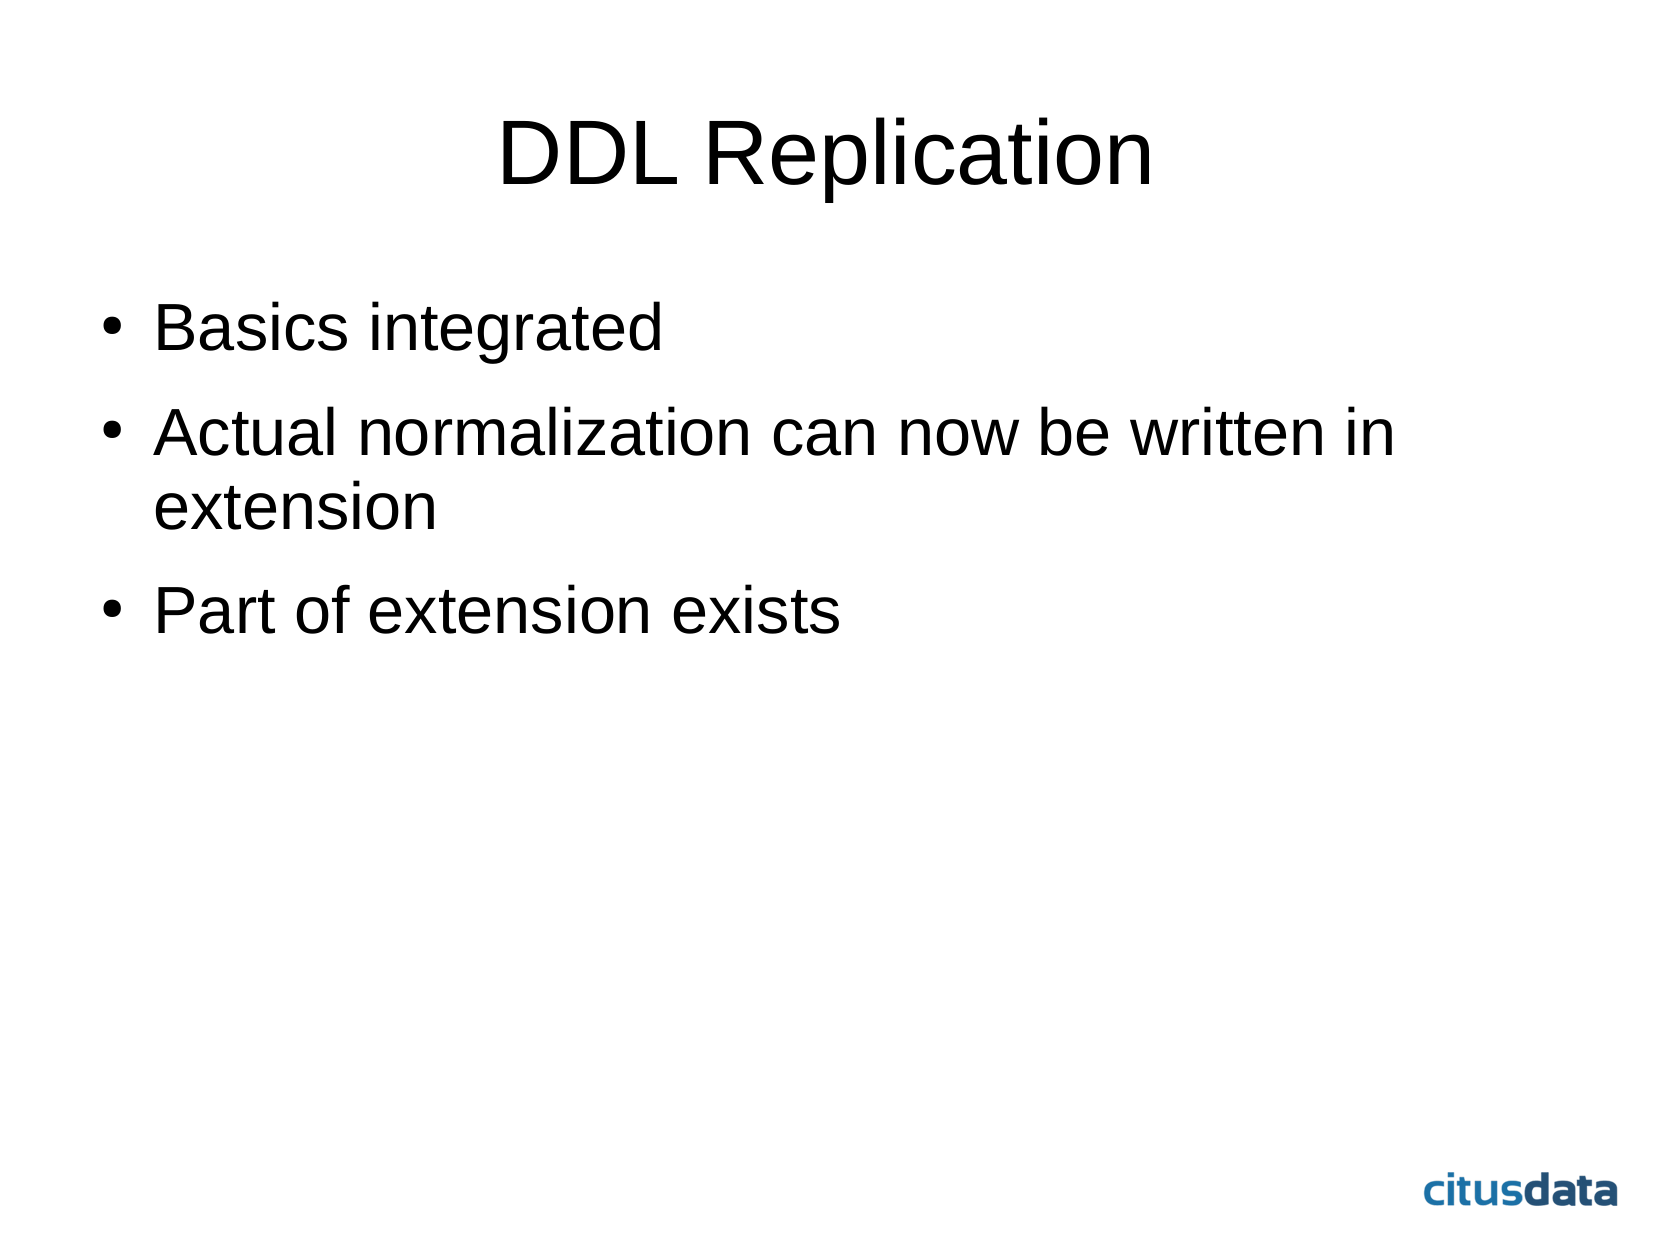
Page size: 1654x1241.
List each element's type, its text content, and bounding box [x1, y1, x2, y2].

title DDL Replication [82, 49, 1571, 257]
list Basics integrated Actual normalization can now be written in extension Part of extension exists [82, 290, 1571, 1096]
picture [1420, 1167, 1622, 1209]
